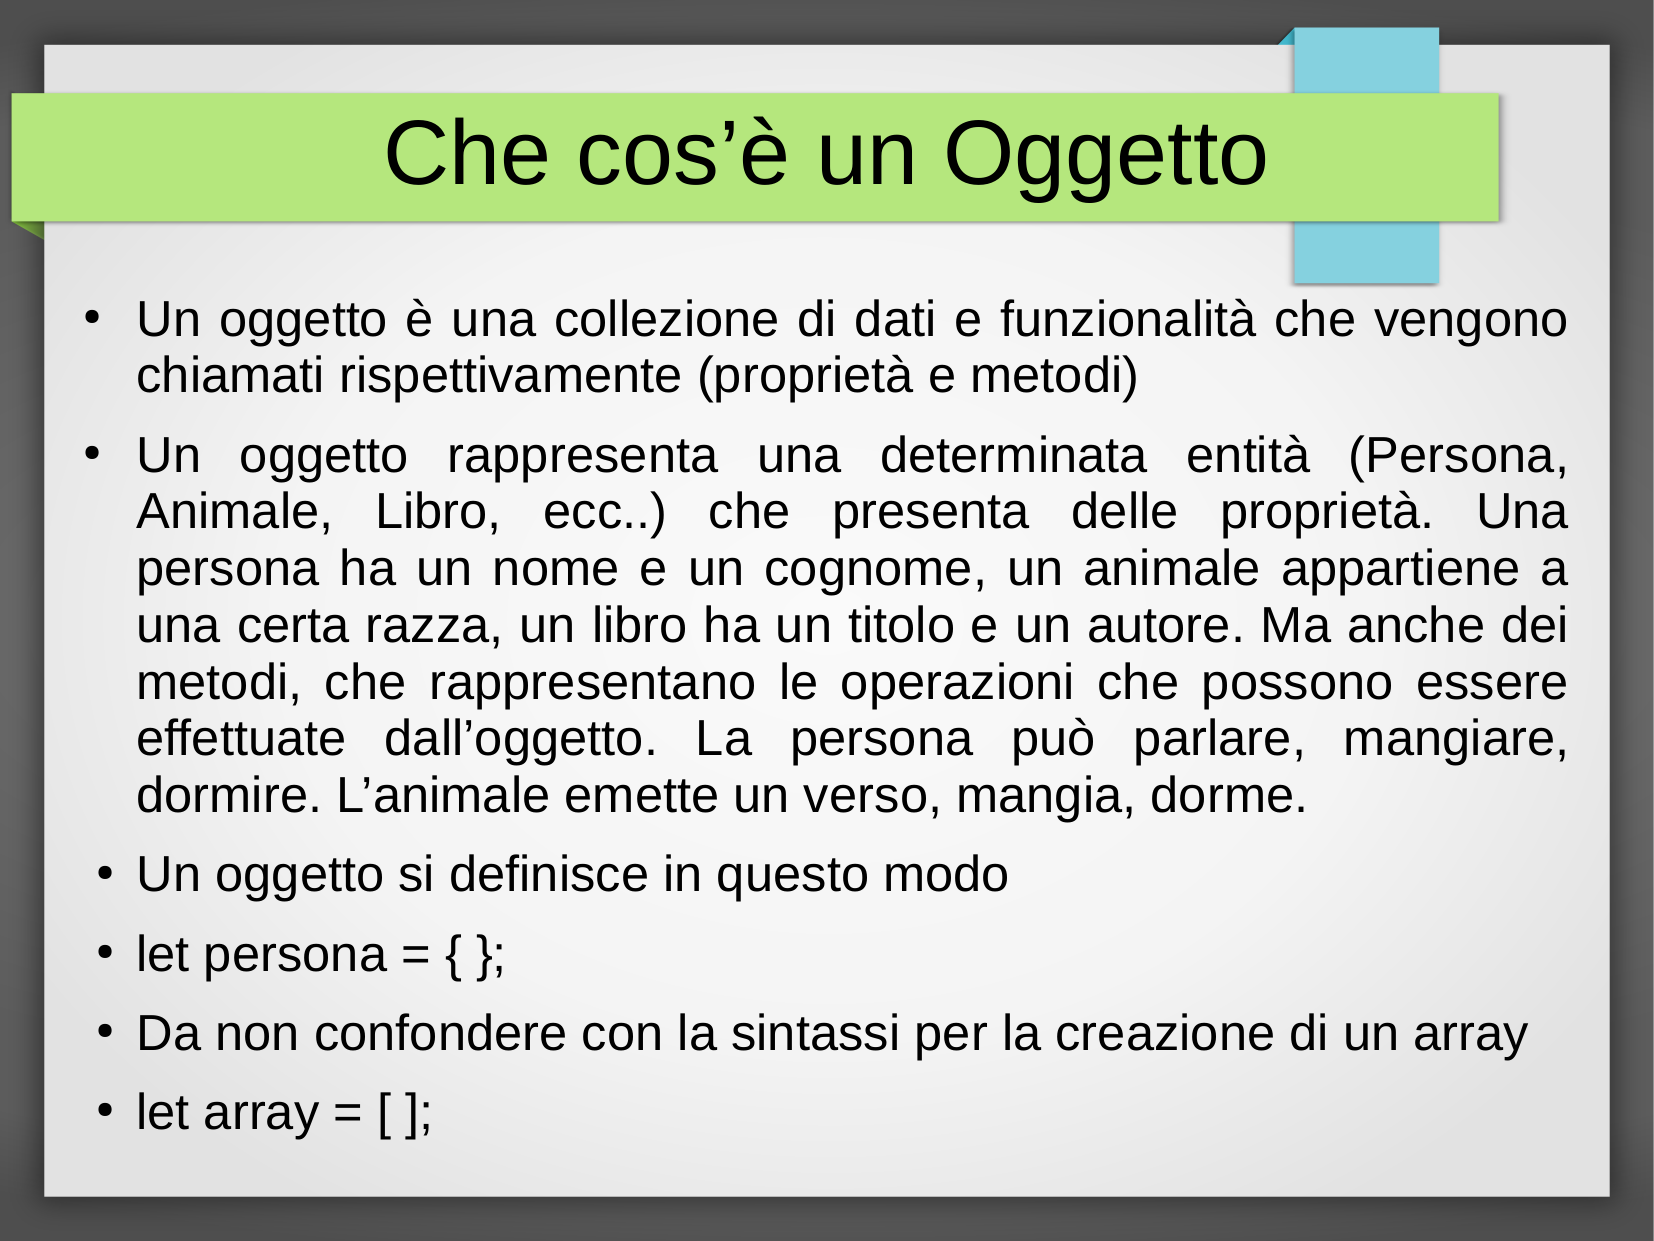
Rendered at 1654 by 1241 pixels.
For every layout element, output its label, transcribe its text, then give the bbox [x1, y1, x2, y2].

title Che cos’è un Oggetto [82, 49, 1571, 257]
list Un oggetto è una collezione di dati e funzionalità che vengono chiamati rispettivamente (proprietà e metodi) Un oggetto rappresenta una determinata entità (Persona, Animale, Libro, ecc..) che presenta delle proprietà. Una persona ha un nome e un cognome, un animale appartiene a una certa razza, un libro ha un titolo e un autore. Ma anche dei metodi, che rappresentano le operazioni che possono essere effettuate dall’oggetto. La persona può parlare, mangiare, dormire. L’animale emette un verso, mangia, dorme. Un oggetto si definisce in questo modo let persona = { }; Da non confondere con la sintassi per la creazione di un array let array = [ ]; [82, 290, 1571, 1170]
picture [0, 0, 1654, 1241]
